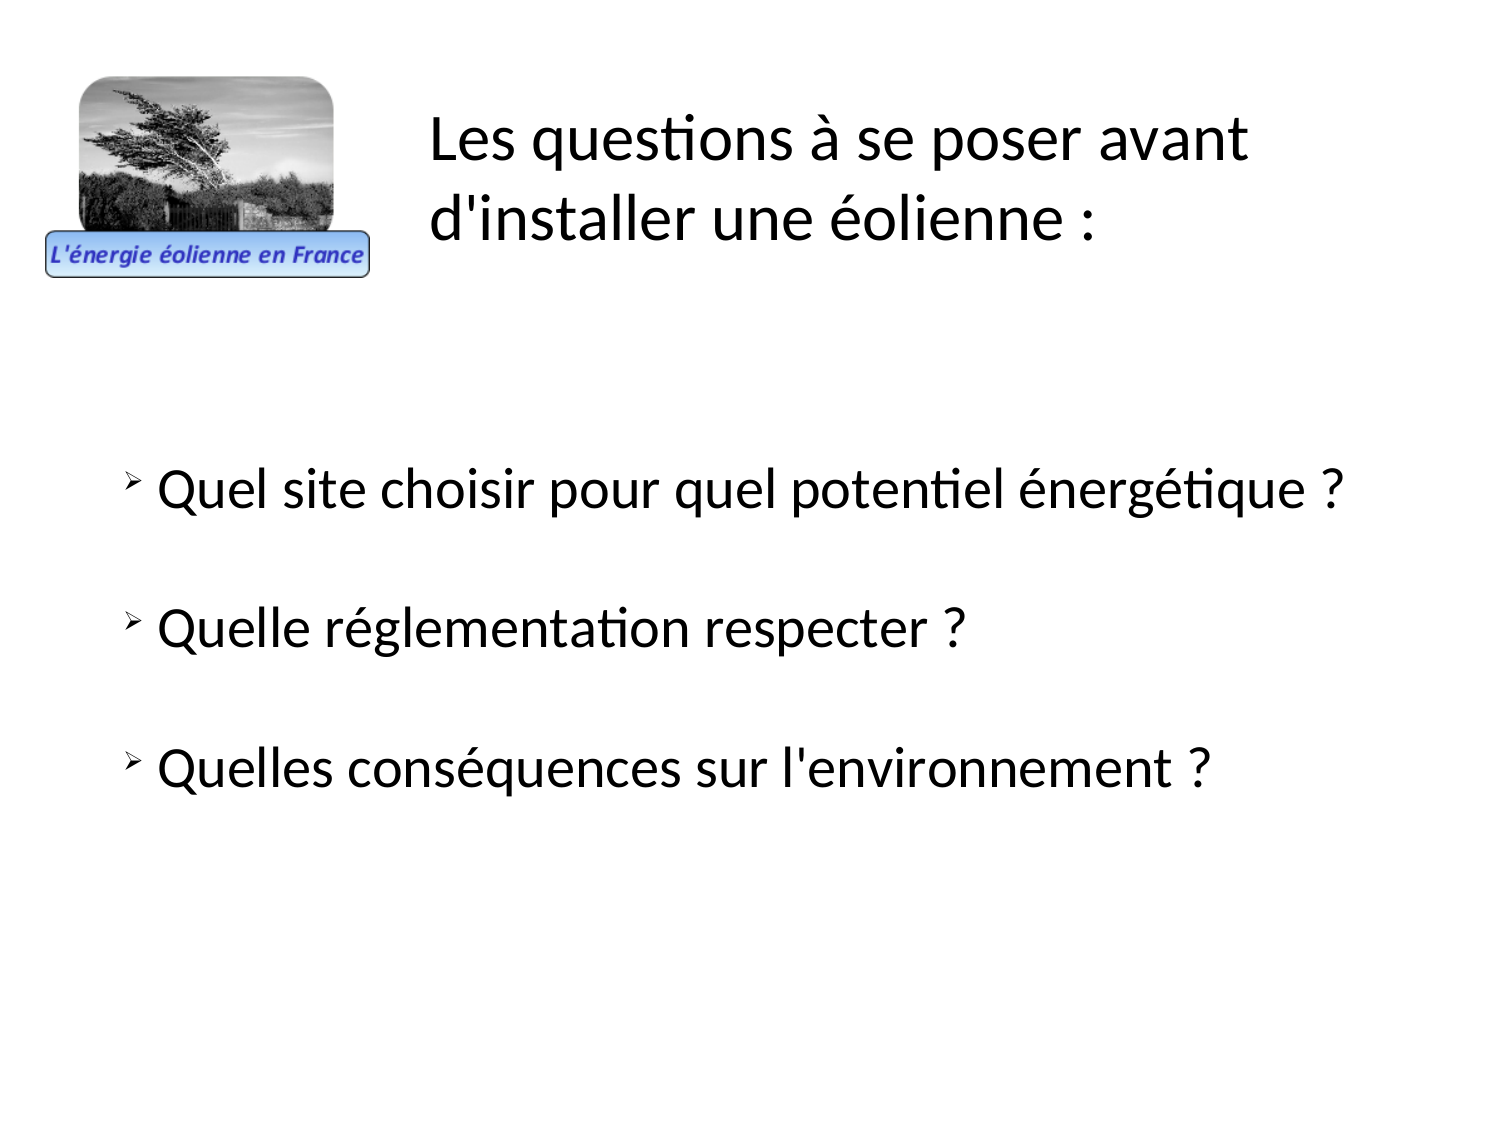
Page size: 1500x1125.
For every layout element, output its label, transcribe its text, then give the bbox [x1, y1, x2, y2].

text_box Quel site choisir pour quel potentiel énergétique ? Quelle réglementation respecter ? Quelles conséquences sur l'environnement ? [96, 442, 1447, 808]
picture [44, 59, 370, 279]
text_box Les questions à se poser avant d'installer une éolienne : [414, 86, 1439, 262]
